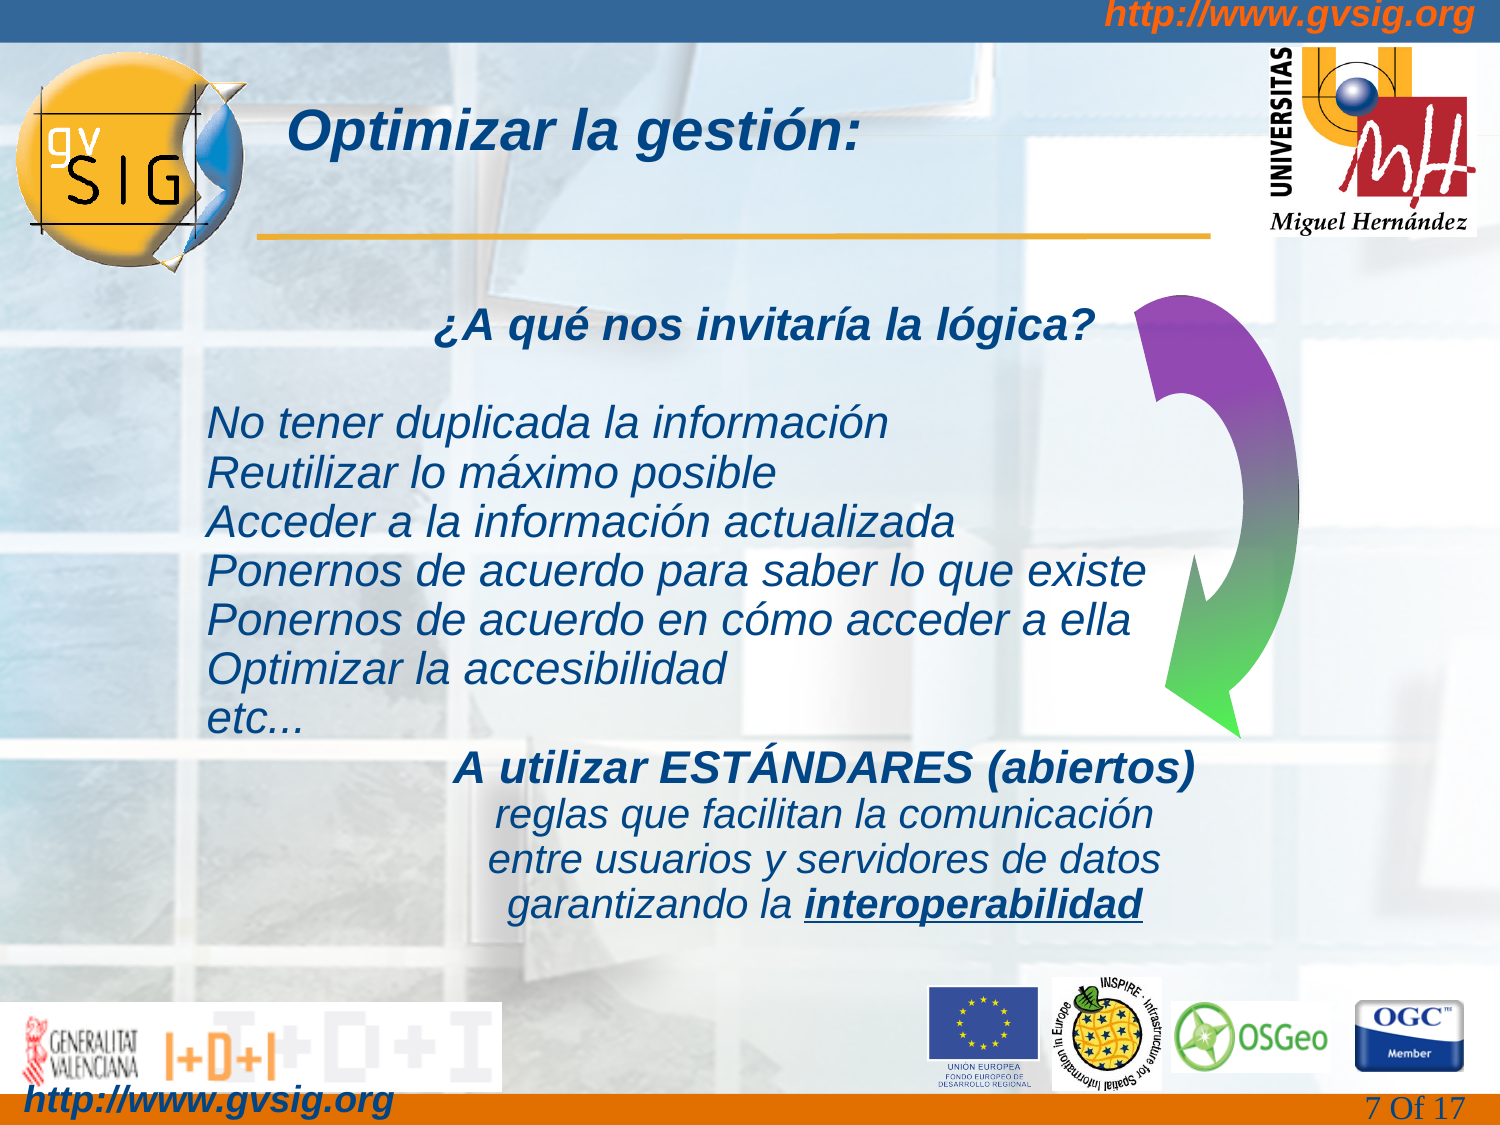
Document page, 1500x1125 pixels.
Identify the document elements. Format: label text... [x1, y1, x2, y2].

text_box A utilizar ESTÁNDARES (abiertos) reglas que facilitan la comunicación entre usuarios y servidores de datos garantizando la interoperabilidad [442, 744, 1207, 979]
picture [927, 985, 1040, 1087]
picture [11, 49, 249, 276]
picture [1355, 1000, 1464, 1072]
picture [1269, 47, 1477, 237]
text_box ¿A qué nos invitaría la lógica? No tener duplicada la información Reutilizar lo máximo posible Acceder a la información actualizada Ponernos de acuerdo para saber lo que existe Ponernos de acuerdo en cómo acceder a ella Optimizar la accesibilidad etc... [206, 301, 1325, 796]
picture [0, 1002, 502, 1094]
text_box [1134, 295, 1300, 739]
picture [1052, 979, 1162, 1091]
text_box Optimizar la gestión: [271, 92, 1211, 236]
picture [1171, 1001, 1331, 1073]
